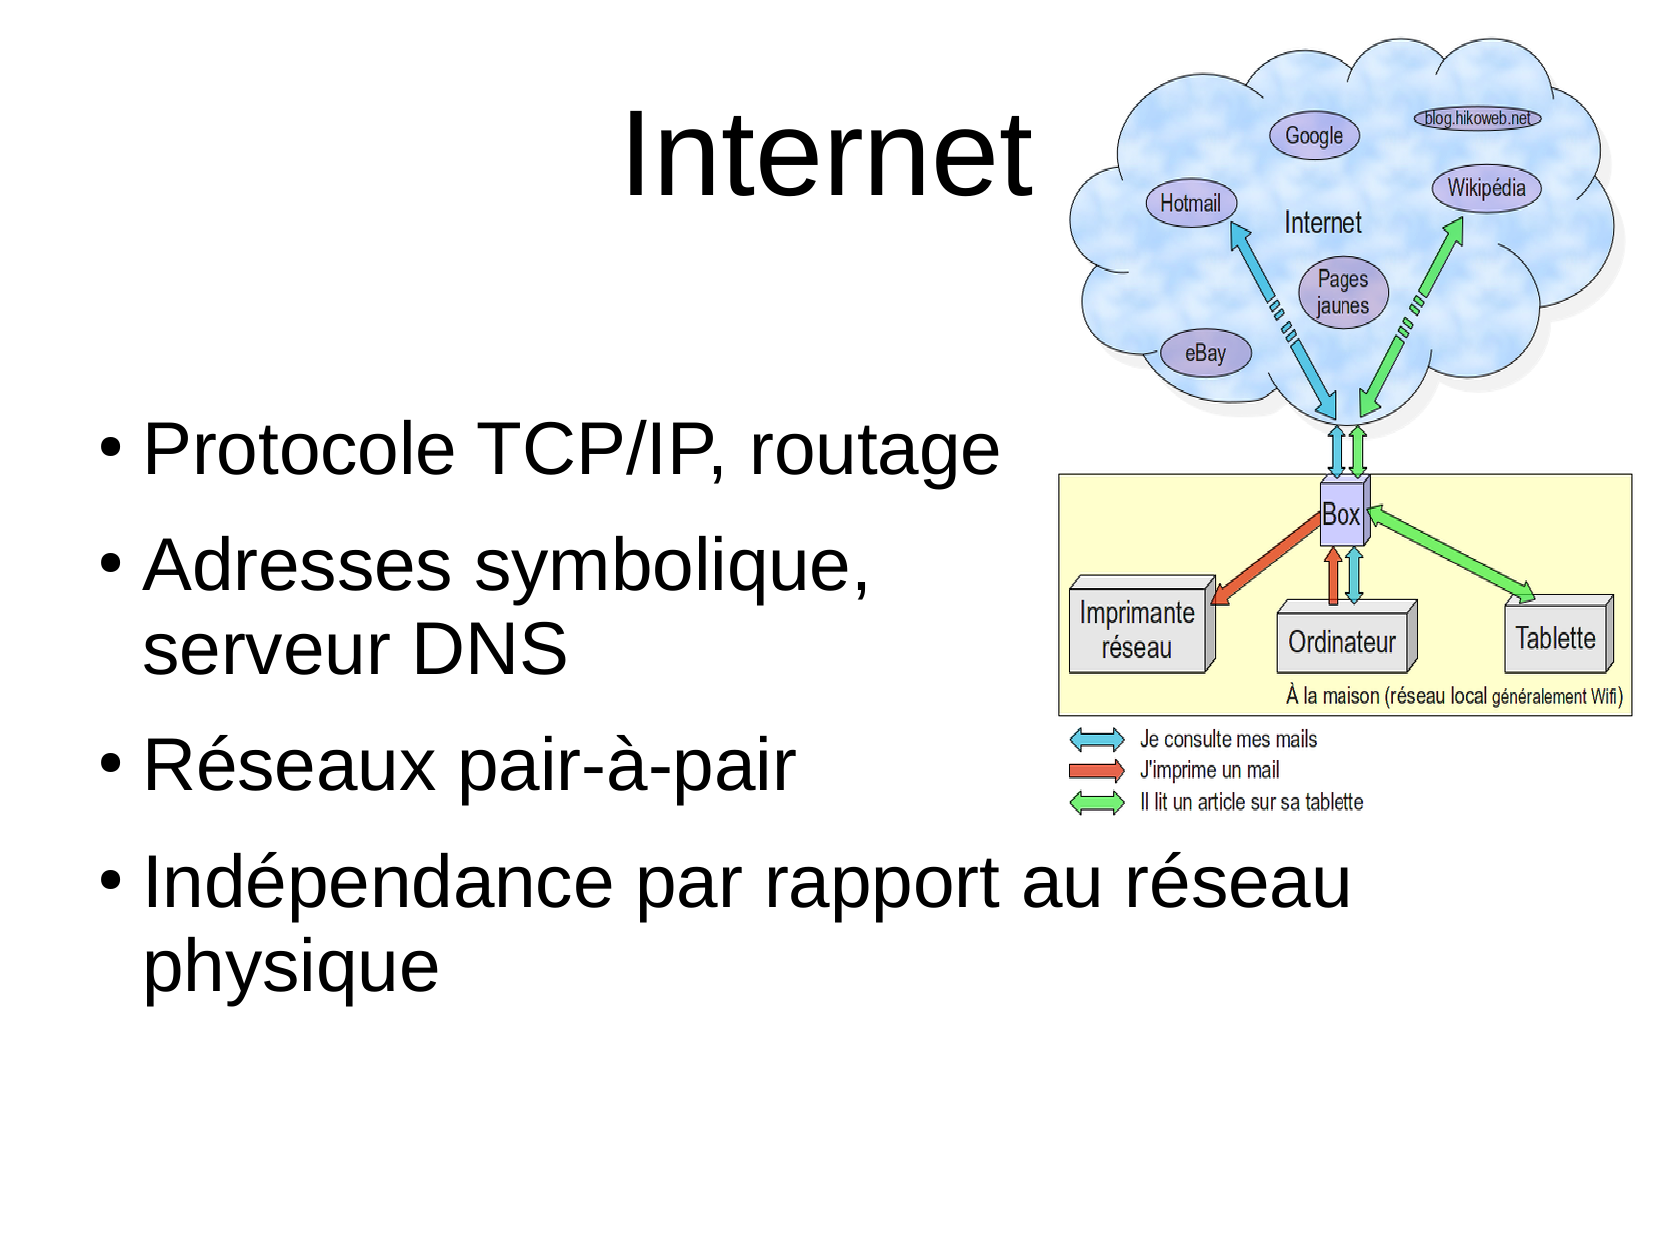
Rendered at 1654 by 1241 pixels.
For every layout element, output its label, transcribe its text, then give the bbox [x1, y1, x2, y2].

list Protocole TCP/IP, routage Adresses symbolique, serveur DNS Réseaux pair-à-pair Indépendance par rapport au réseau physique [82, 290, 1571, 1010]
picture [1044, 29, 1642, 827]
title Internet [82, 49, 1044, 257]
